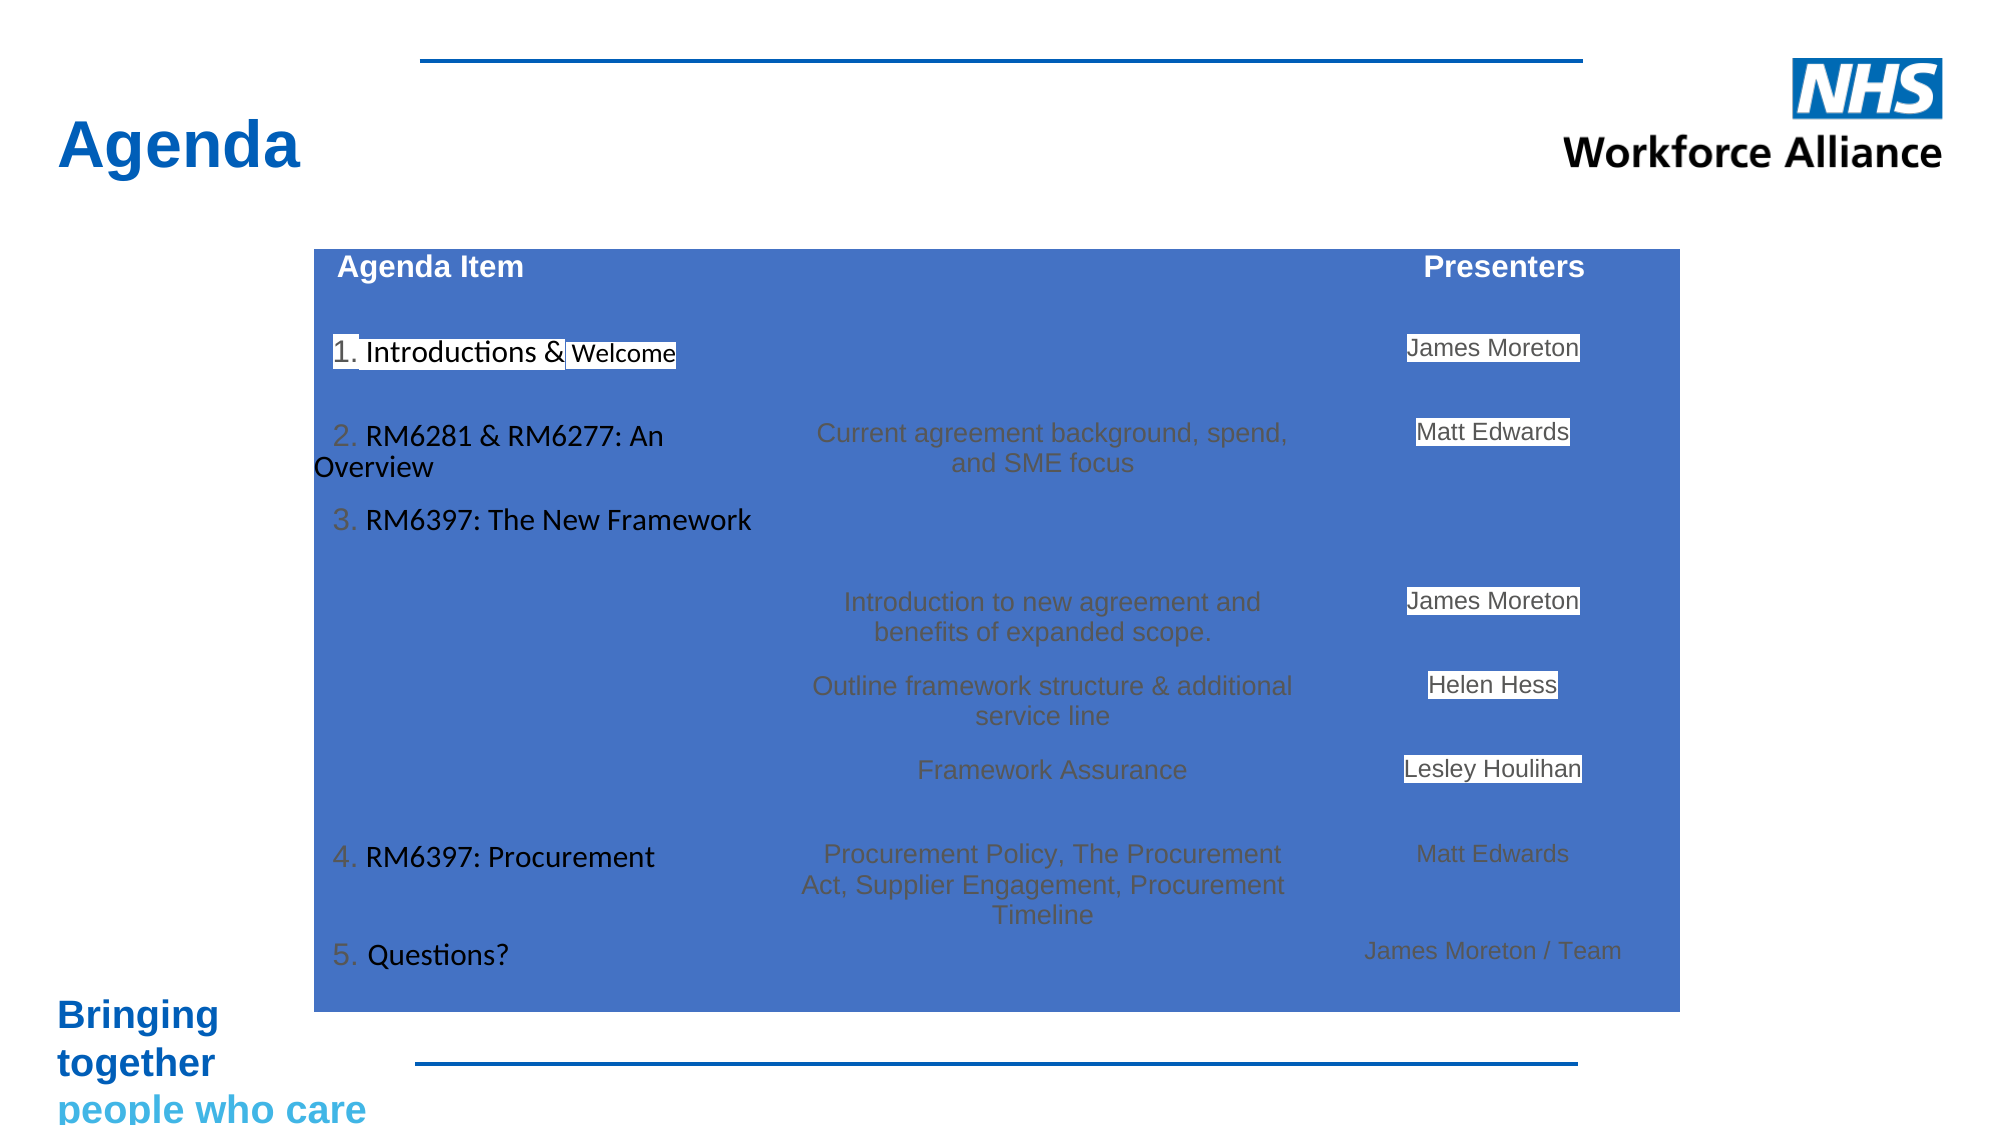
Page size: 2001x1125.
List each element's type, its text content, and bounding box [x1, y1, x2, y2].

table_cell James Moreton [1306, 334, 1680, 418]
picture [1563, 59, 1943, 168]
table_cell James Moreton / Team [1306, 937, 1680, 1012]
table_cell Lesley Houlihan [1306, 755, 1680, 839]
table_header Presenters [1306, 249, 1680, 334]
table_cell Introduction to new agreement and benefits of expanded scope. [779, 587, 1306, 671]
table_cell 4. RM6397: Procurement [314, 839, 779, 937]
table_cell [779, 937, 1306, 1012]
title Agenda [56, 90, 748, 182]
table_cell [1306, 502, 1680, 587]
table_cell [314, 587, 779, 671]
table_cell [779, 334, 1306, 418]
text_box Bringing together people who care [56, 989, 382, 1125]
table_cell [779, 502, 1306, 587]
table_cell 2. RM6281 & RM6277: An Overview [314, 418, 779, 502]
table_cell 1. Introductions & Welcome [314, 334, 779, 418]
table_cell Procurement Policy, The Procurement Act, Supplier Engagement, Procurement Timeline [779, 839, 1306, 937]
table_cell James Moreton [1306, 587, 1680, 671]
table_cell 5. Questions? [314, 937, 779, 1012]
table_cell Current agreement background, spend, and SME focus [779, 418, 1306, 502]
table_cell 3. RM6397: The New Framework [314, 502, 779, 587]
table_cell Helen Hess [1306, 671, 1680, 755]
table_cell [314, 671, 779, 755]
table_cell Matt Edwards [1306, 418, 1680, 502]
table_cell [314, 755, 779, 839]
table_cell Outline framework structure & additional service line [779, 671, 1306, 755]
table_cell Framework Assurance [779, 755, 1306, 839]
table_header [779, 249, 1306, 334]
table_header Agenda Item [314, 249, 779, 334]
table_cell Matt Edwards [1306, 839, 1680, 937]
